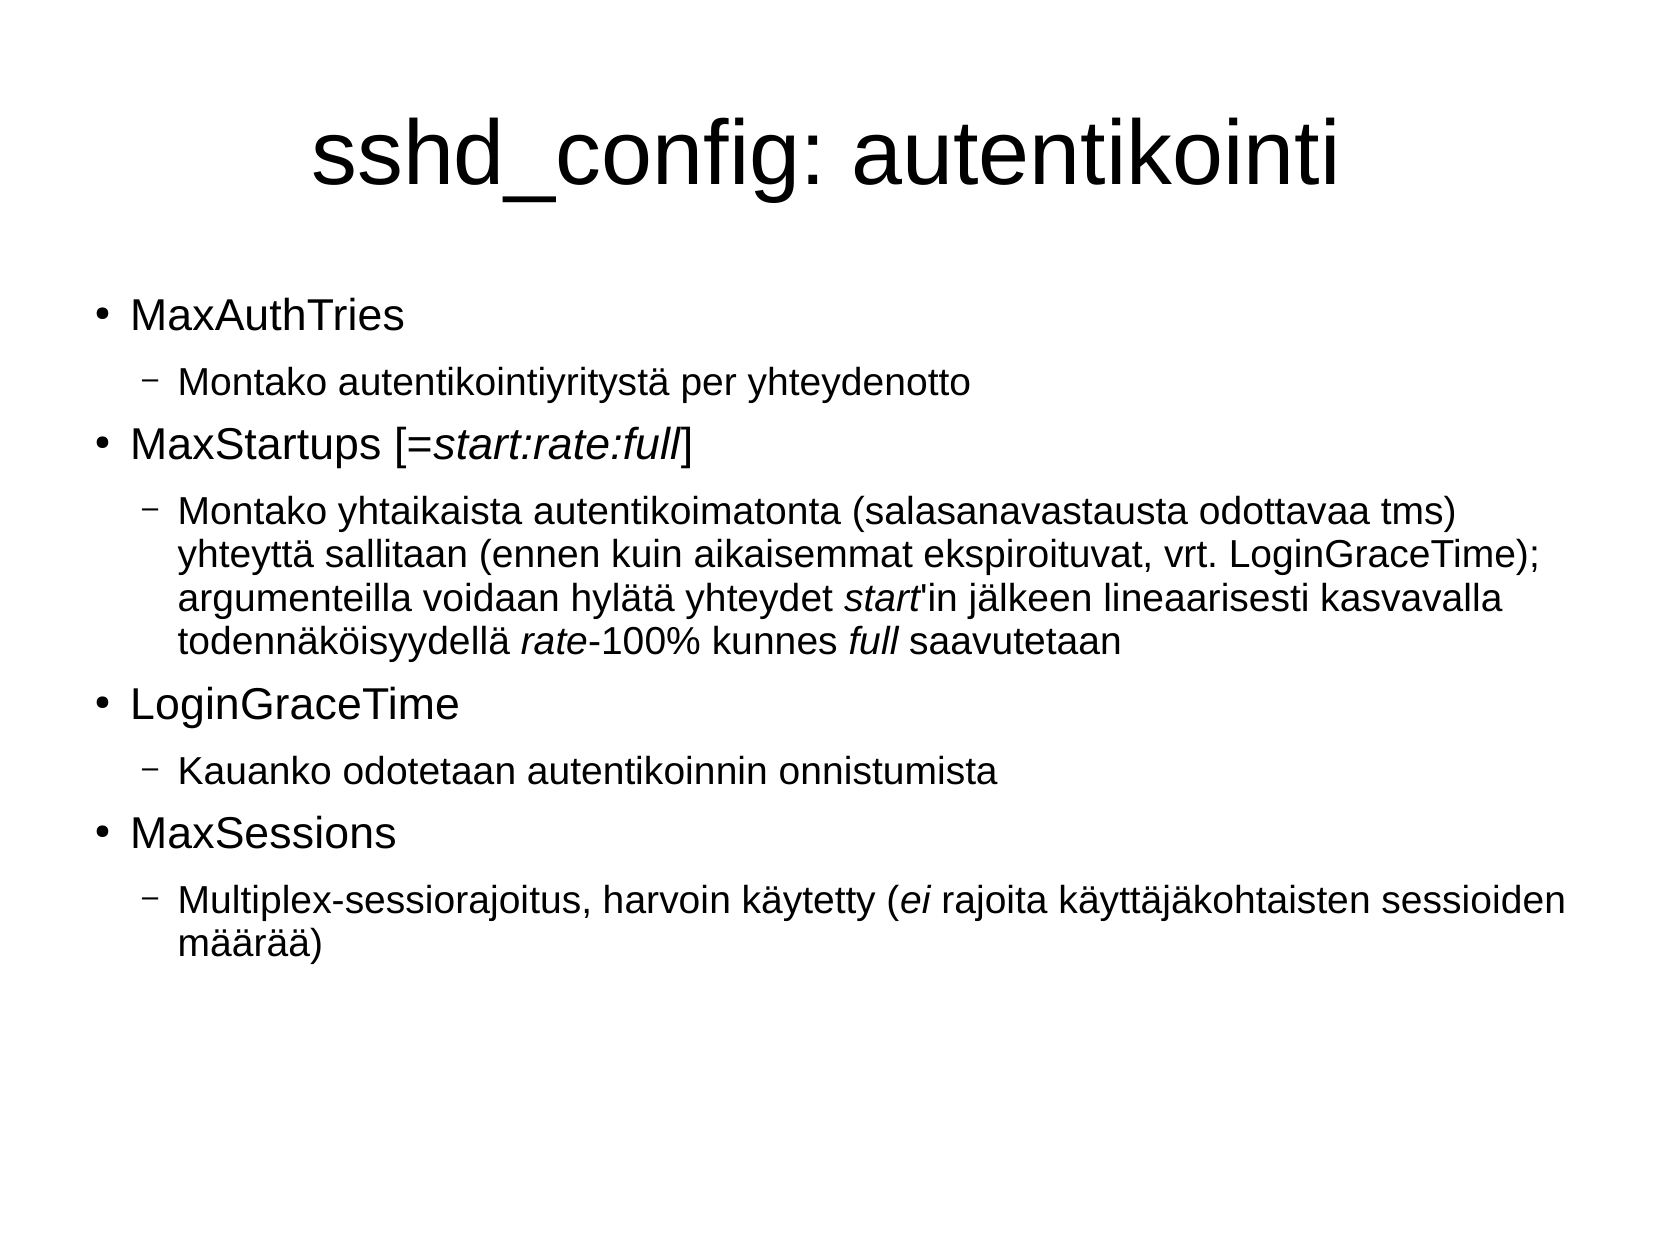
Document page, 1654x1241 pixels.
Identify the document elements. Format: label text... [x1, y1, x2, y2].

title sshd_config: autentikointi [82, 49, 1571, 257]
list MaxAuthTries Montako autentikointiyritystä per yhteydenotto MaxStartups [=start:rate:full] Montako yhtaikaista autentikoimatonta (salasanavastausta odottavaa tms) yhteyttä sallitaan (ennen kuin aikaisemmat ekspiroituvat, vrt. LoginGraceTime); argumenteilla voidaan hylätä yhteydet start'in jälkeen lineaarisesti kasvavalla todennäköisyydellä rate-100% kunnes full saavutetaan LoginGraceTime Kauanko odotetaan autentikoinnin onnistumista MaxSessions Multiplex-sessiorajoitus, harvoin käytetty (ei rajoita käyttäjäkohtaisten sessioiden määrää) [82, 290, 1571, 1010]
